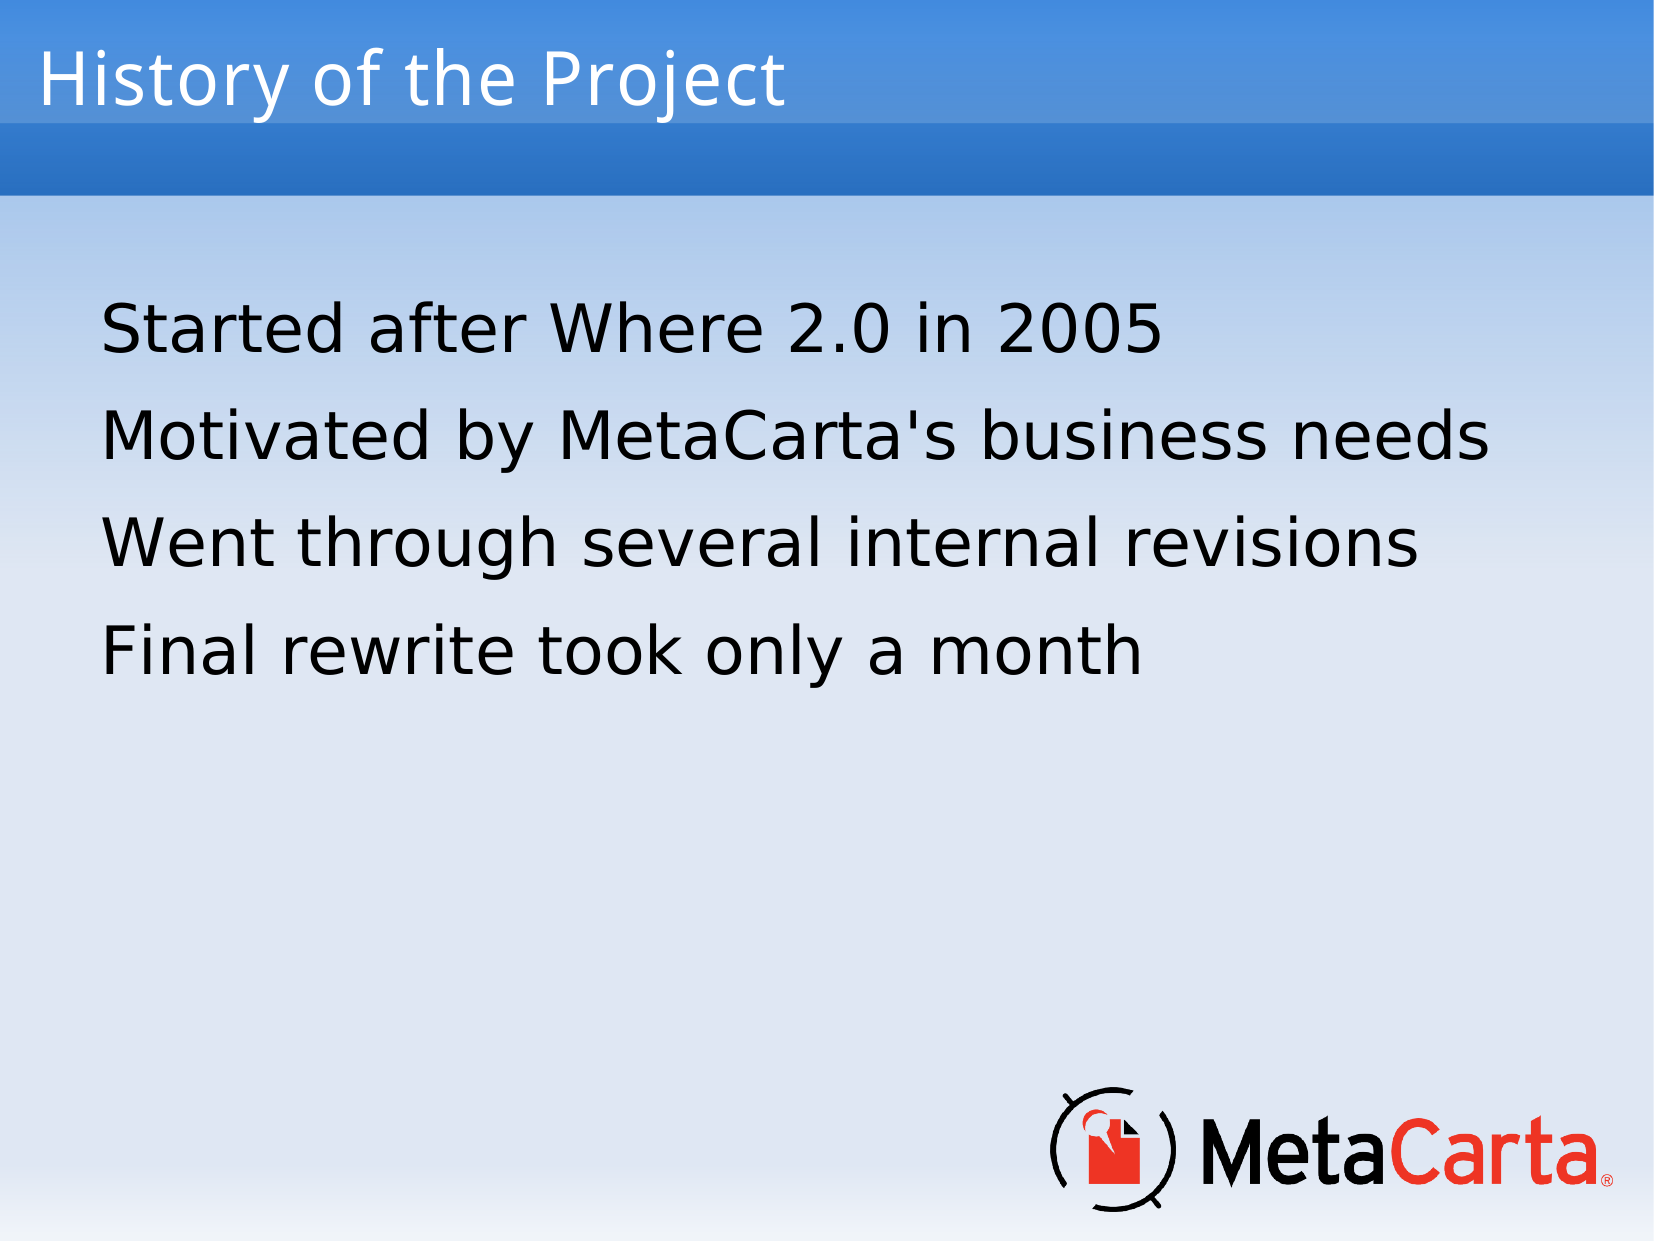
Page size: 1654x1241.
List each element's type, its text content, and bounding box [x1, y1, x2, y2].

title History of the Project [37, 2, 1463, 151]
picture [0, 0, 1654, 1241]
list Started after Where 2.0 in 2005 Motivated by MetaCarta's business needs Went through several internal revisions Final rewrite took only a month [82, 290, 1571, 1109]
